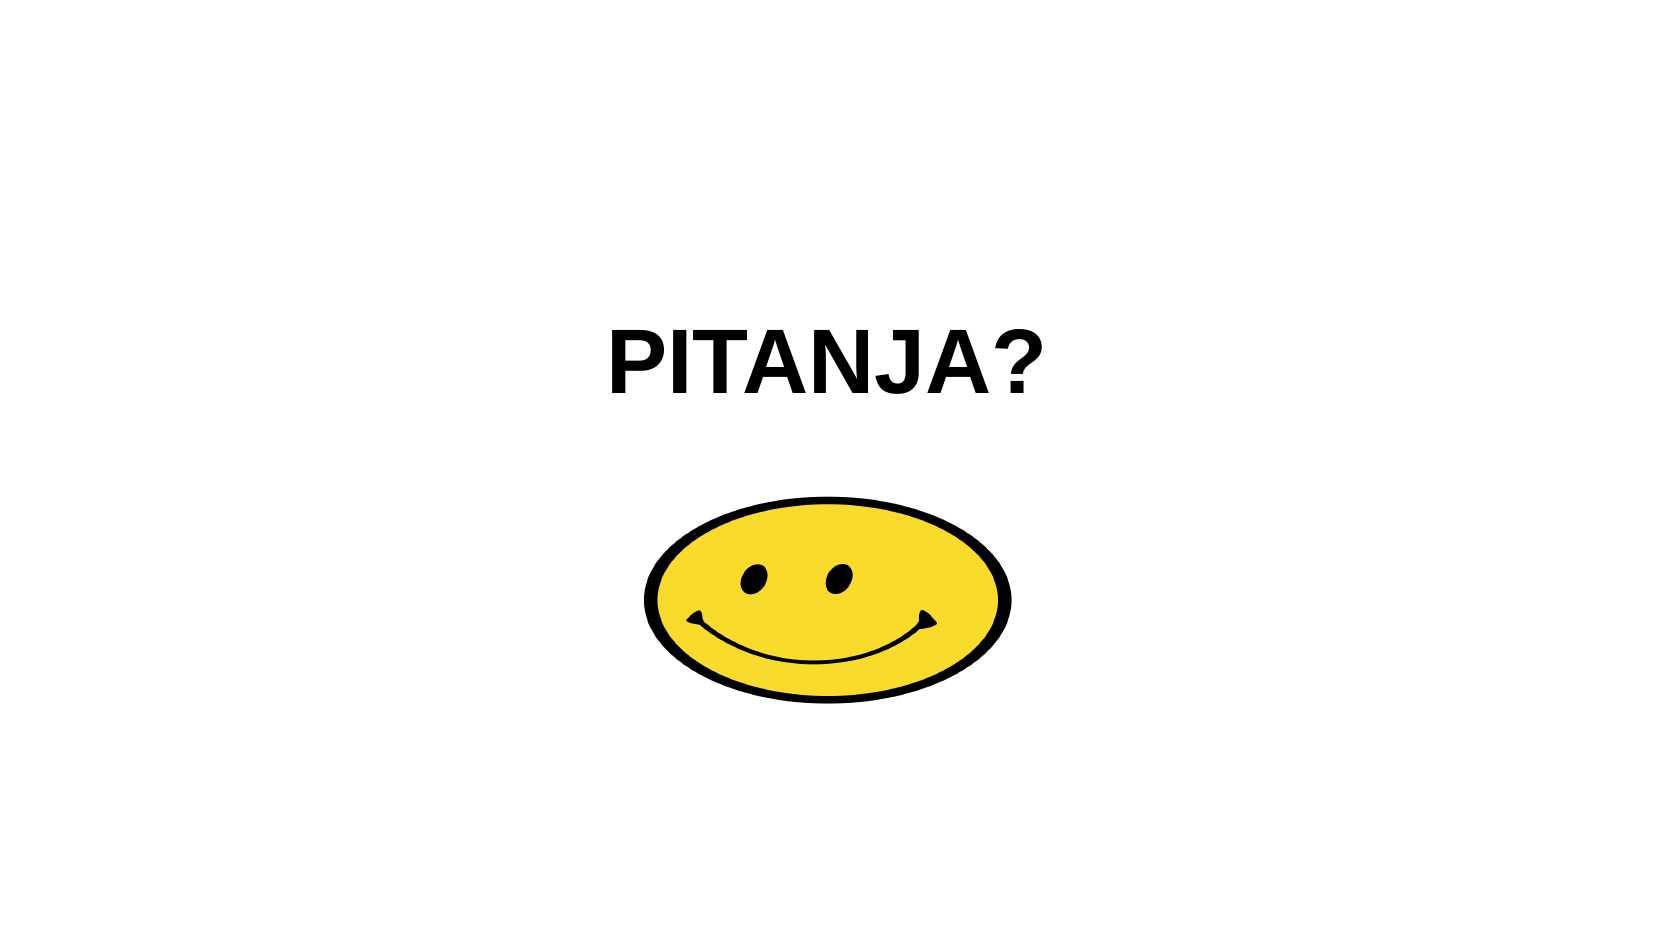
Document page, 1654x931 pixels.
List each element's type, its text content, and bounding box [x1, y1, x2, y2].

picture [641, 495, 1014, 705]
title PITANJA? [83, 279, 1572, 435]
